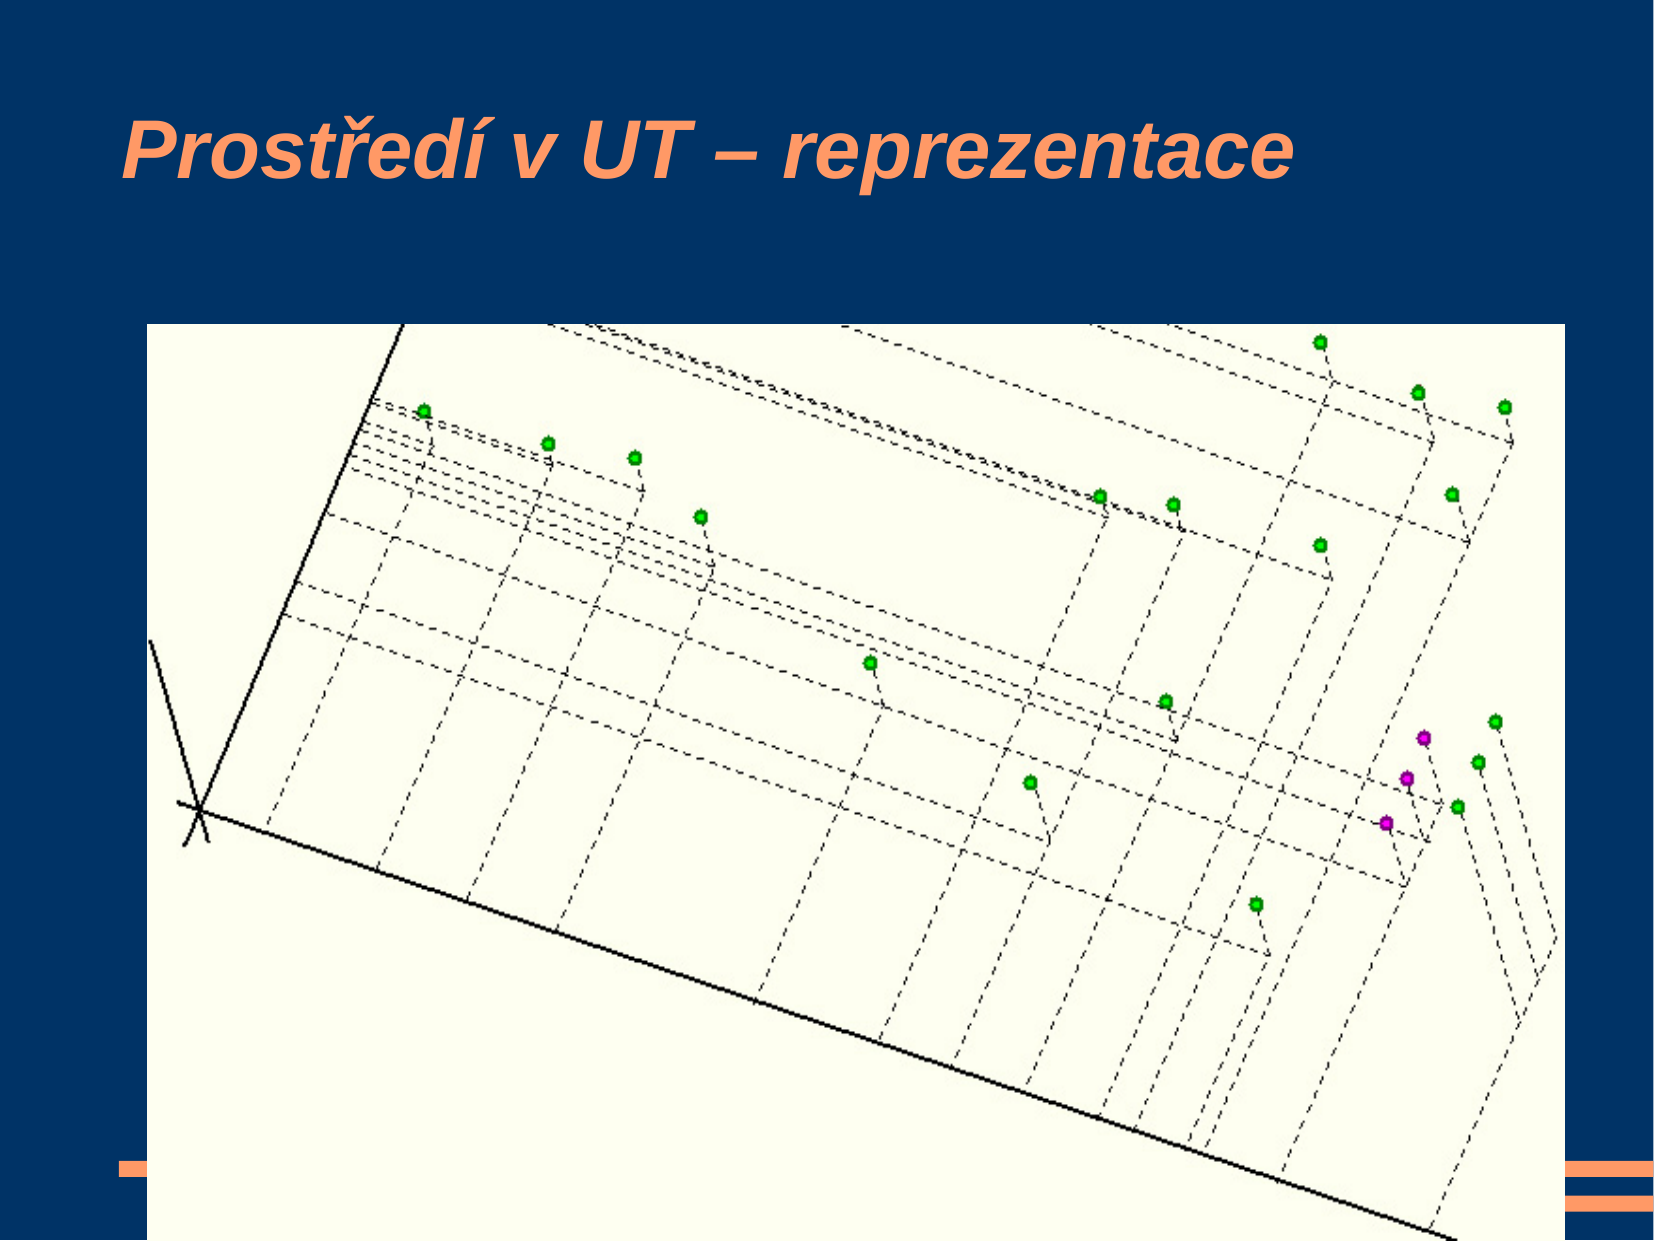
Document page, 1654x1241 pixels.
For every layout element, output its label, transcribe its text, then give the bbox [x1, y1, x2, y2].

title Prostředí v UT – reprezentace [121, 53, 1534, 247]
picture [147, 324, 1565, 1241]
